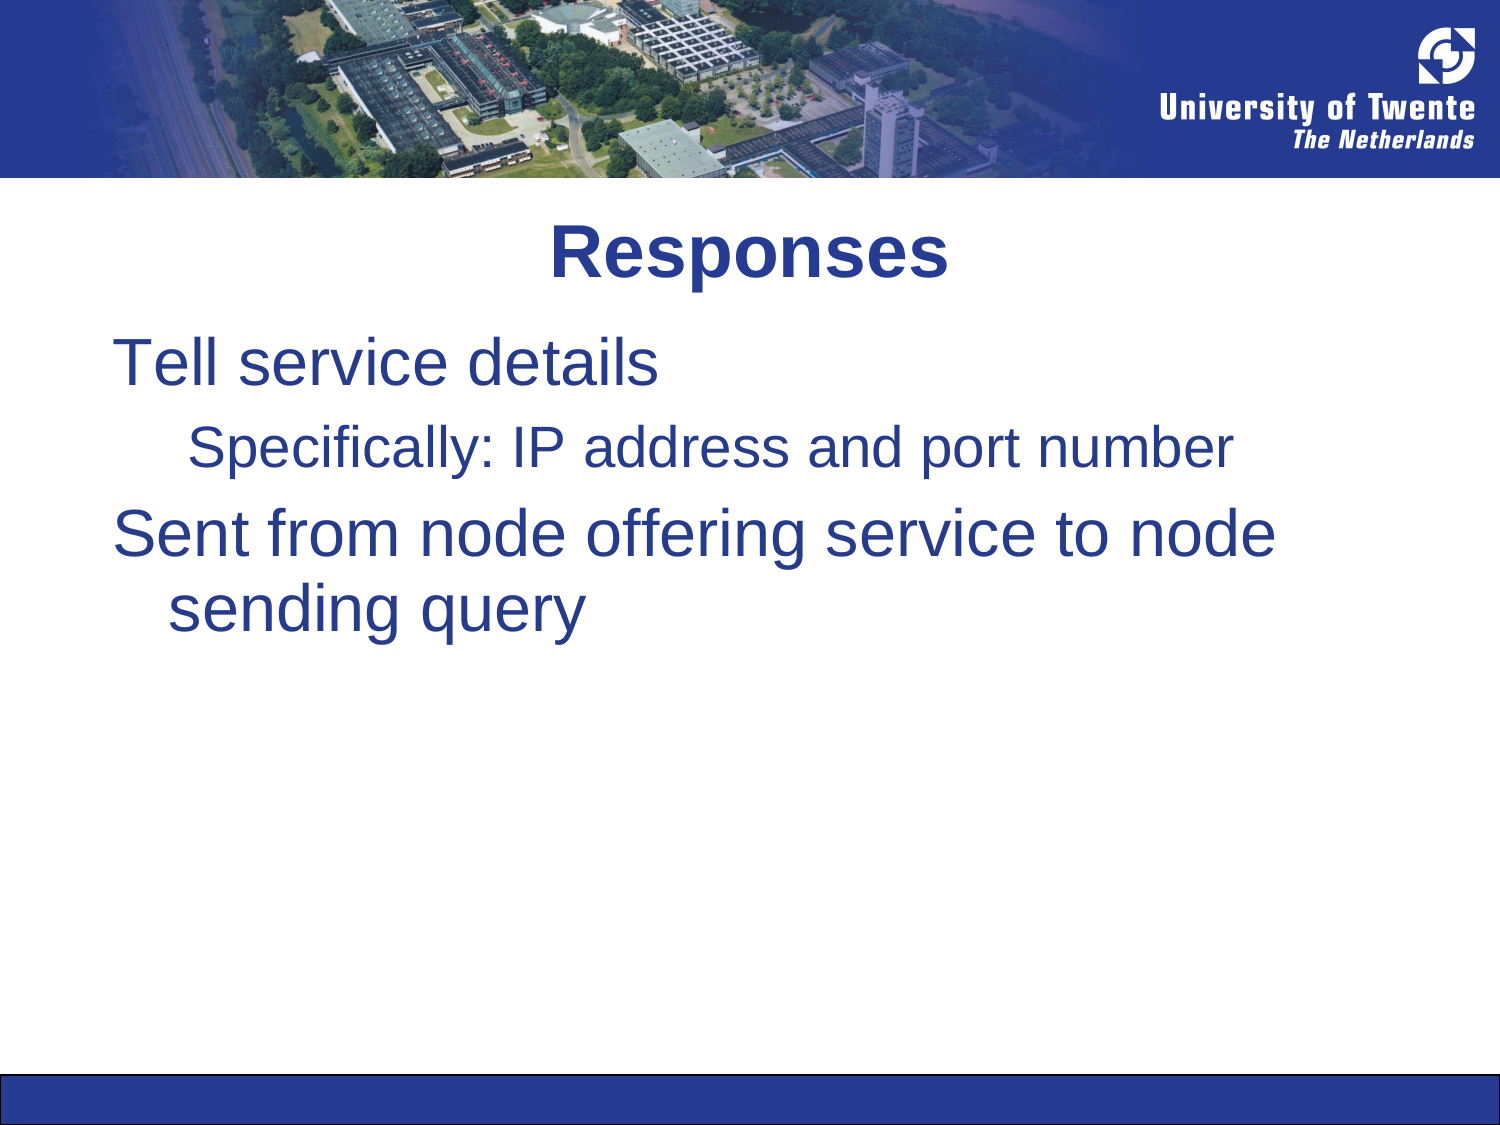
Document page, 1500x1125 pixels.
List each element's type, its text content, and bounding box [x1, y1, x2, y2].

title Responses [112, 194, 1388, 308]
picture [0, 0, 1500, 178]
list Tell service details Specifically: IP address and port number Sent from node offering service to node sending query [112, 324, 1388, 1001]
